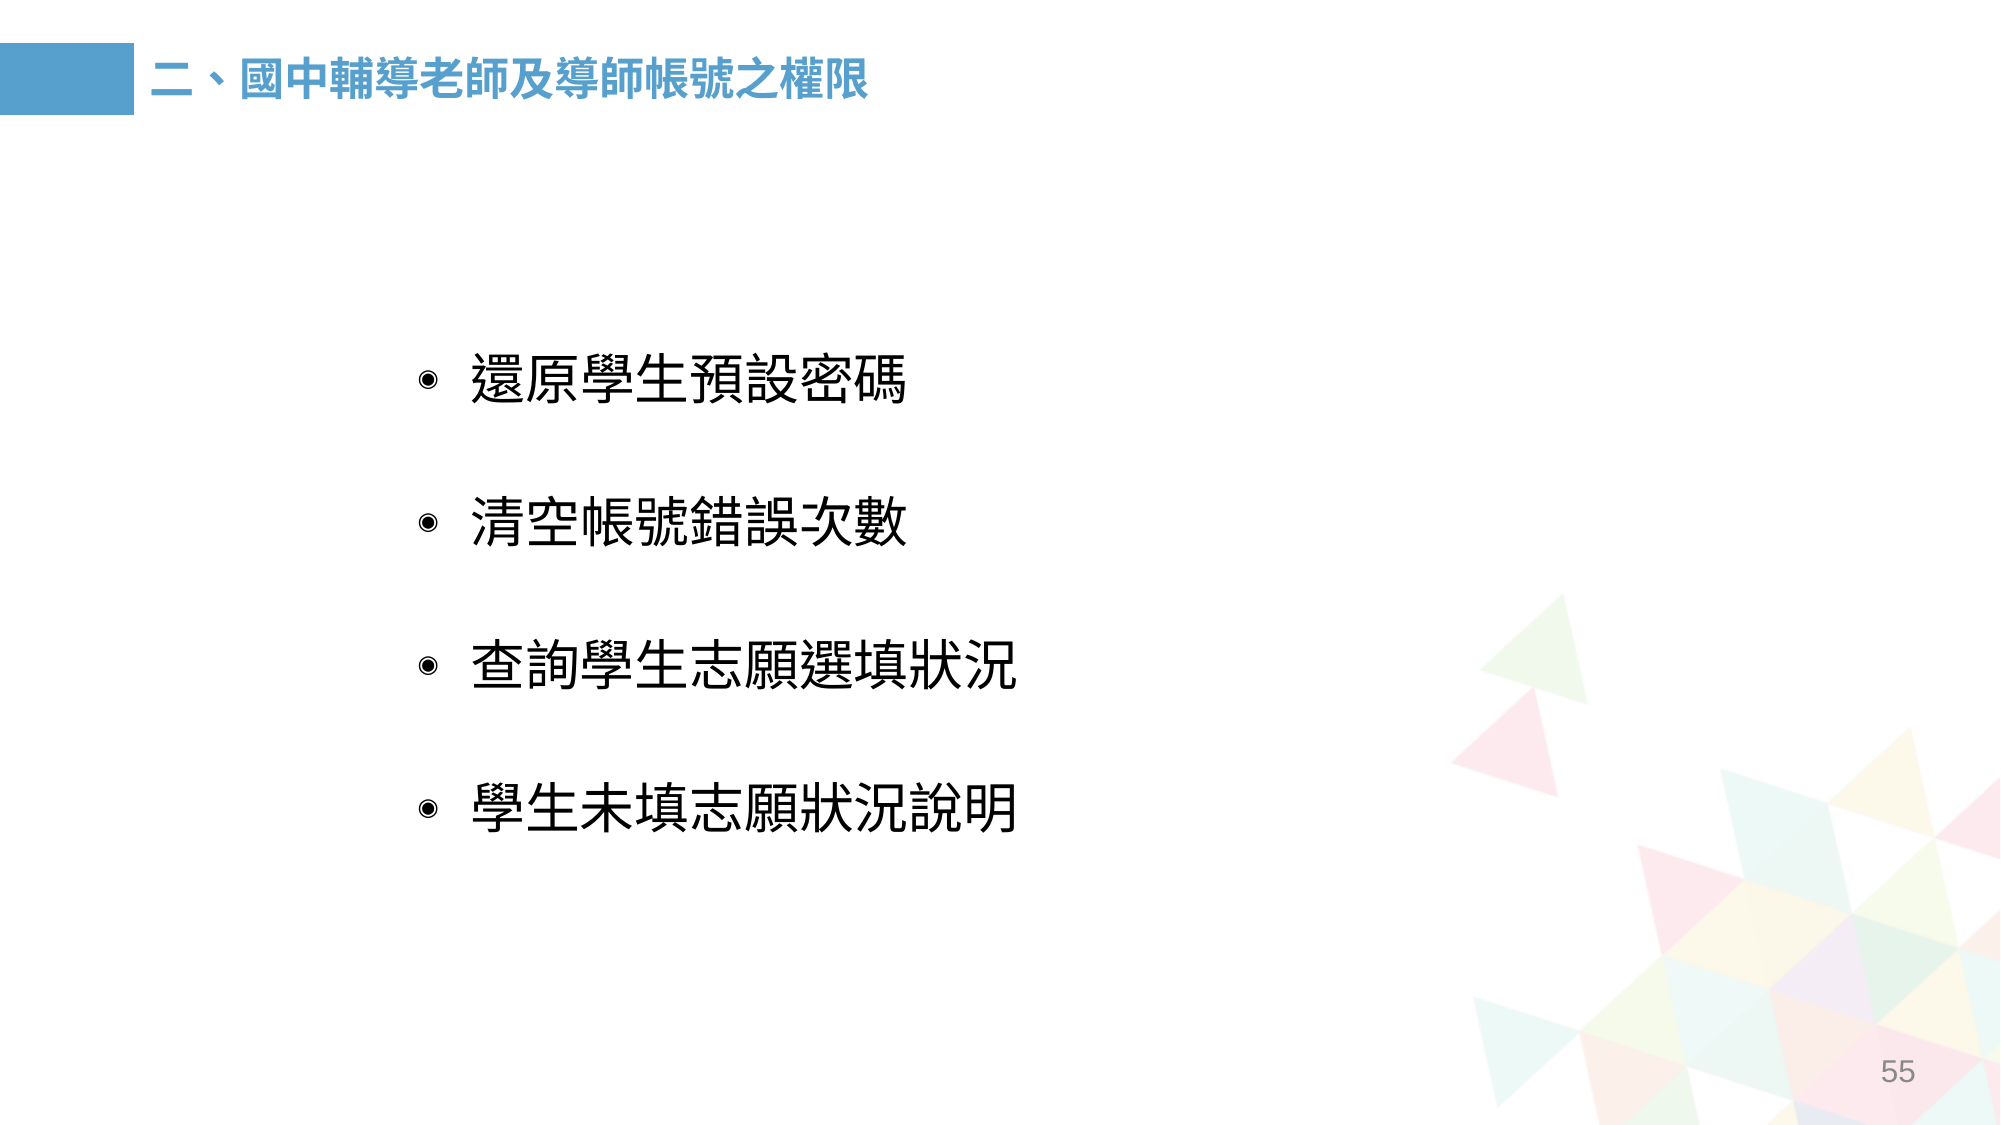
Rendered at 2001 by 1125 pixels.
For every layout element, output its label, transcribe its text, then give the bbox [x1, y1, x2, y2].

text_box 55 [1868, 1038, 1989, 1125]
text_box [0, 43, 134, 115]
text_box 二、國中輔導老師及導師帳號之權限 [134, 49, 958, 127]
list 還原學生預設密碼 清空帳號錯誤次數 查詢學生志願選填狀況 學生未填志願狀況說明 [367, 264, 1212, 858]
